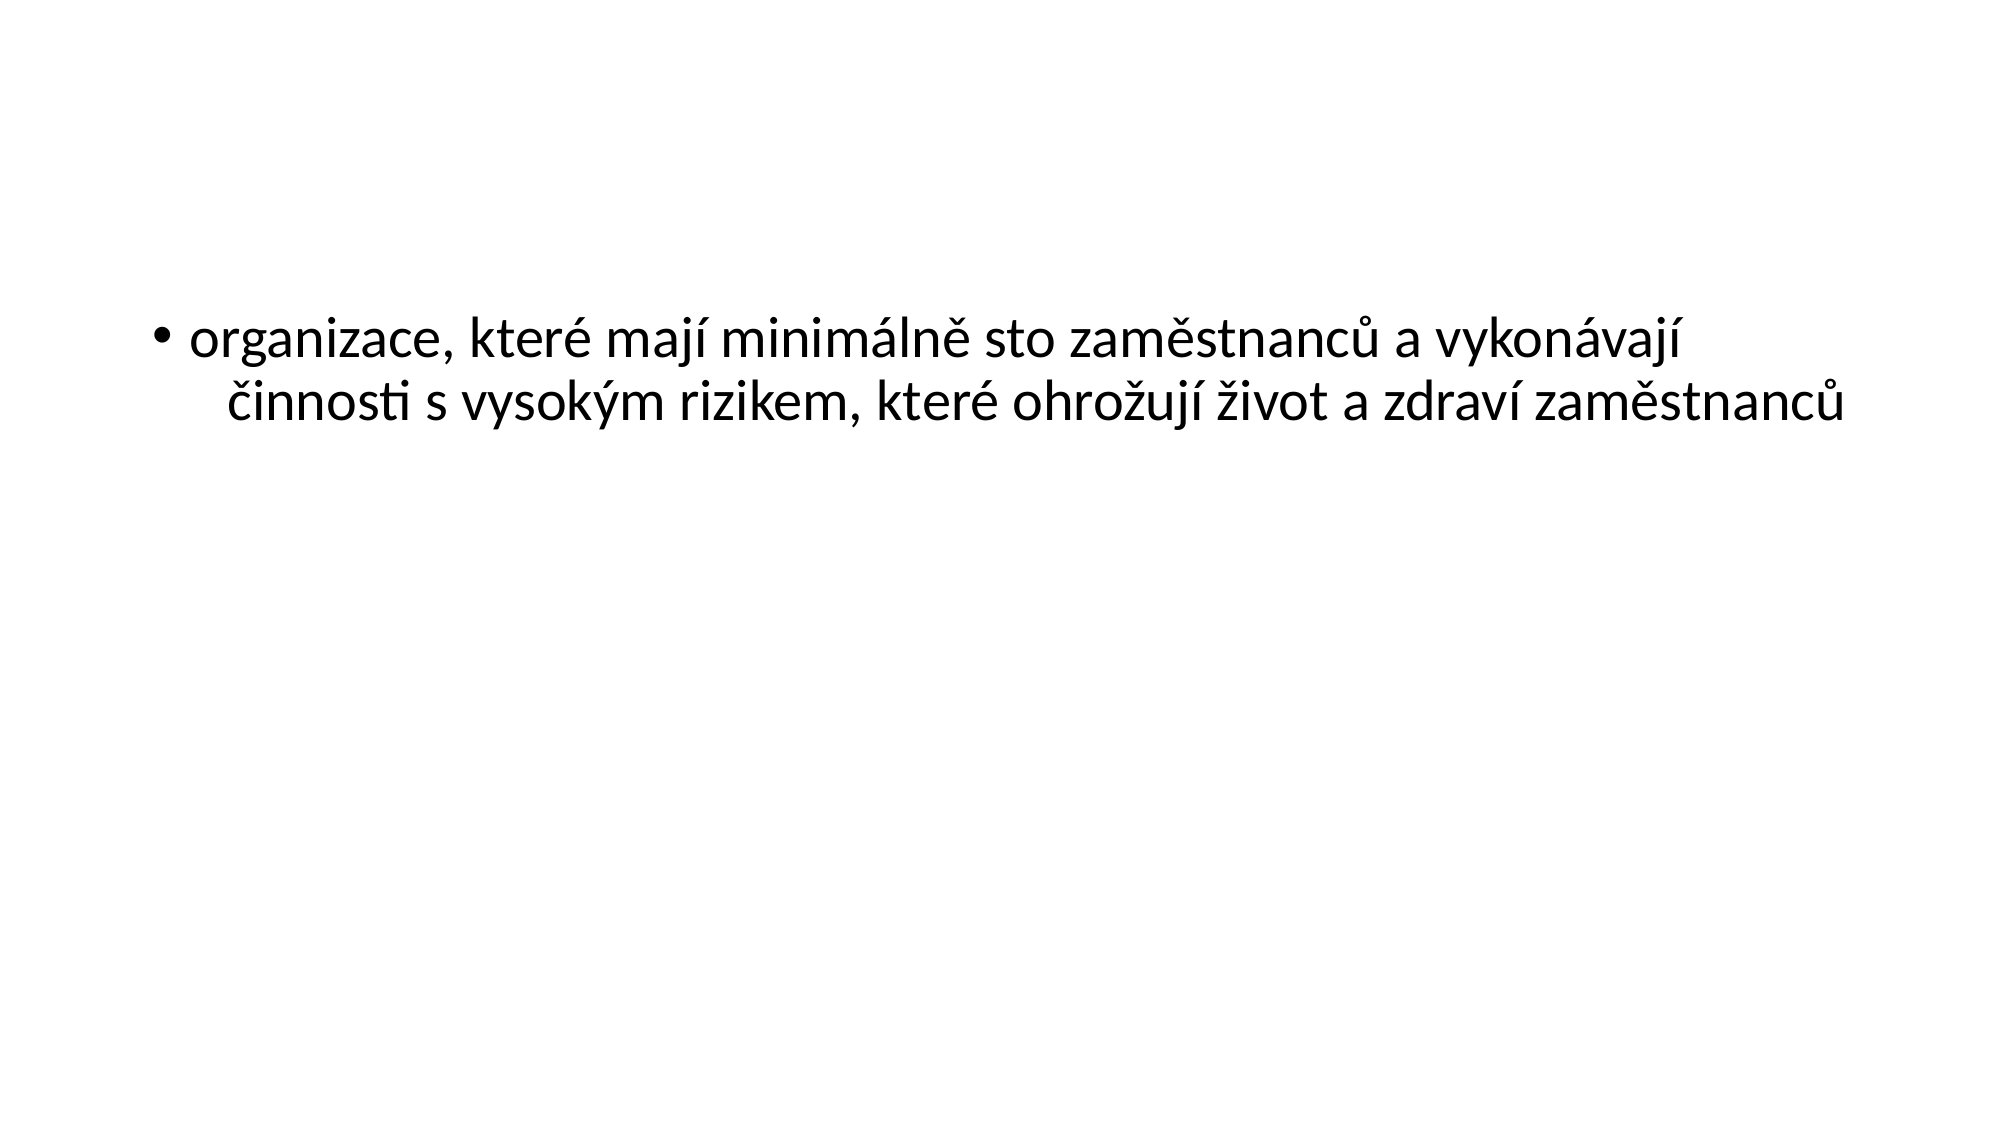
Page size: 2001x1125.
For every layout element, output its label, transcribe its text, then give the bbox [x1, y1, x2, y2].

list organizace, které mají minimálně sto zaměstnanců a vykonávají činnosti s vysokým rizikem, které ohrožují život a zdraví zaměstnanců [137, 299, 1863, 1014]
